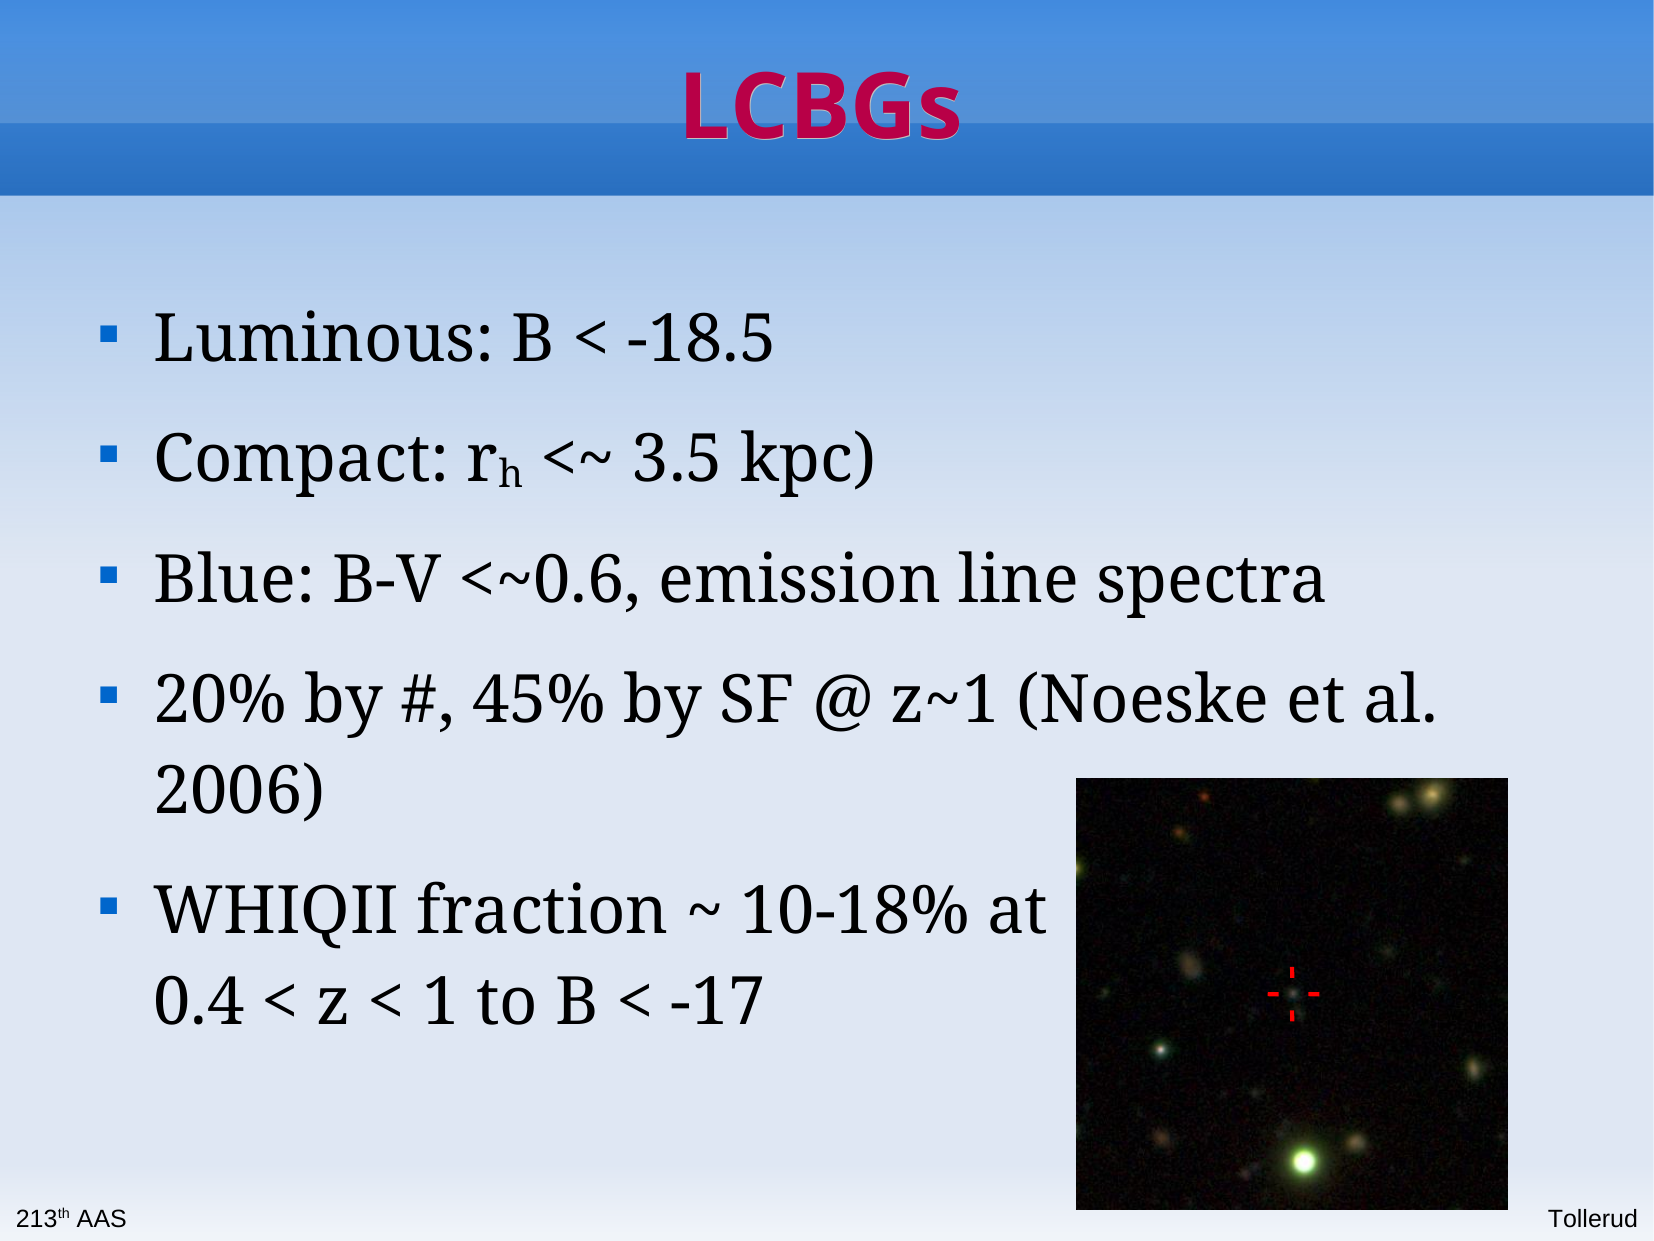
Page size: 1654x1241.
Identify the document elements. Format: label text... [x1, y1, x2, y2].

list Luminous: B < -18.5 Compact: rh <~ 3.5 kpc) Blue: B-V <~0.6, emission line spectra 20% by #, 45% by SF @ z~1 (Noeske et al. 2006) WHIQII fraction ~ 10-18% at 0.4 < z < 1 to B < -17 [82, 290, 1571, 1109]
title LCBGs [76, 0, 1565, 208]
picture [0, 0, 1654, 1241]
